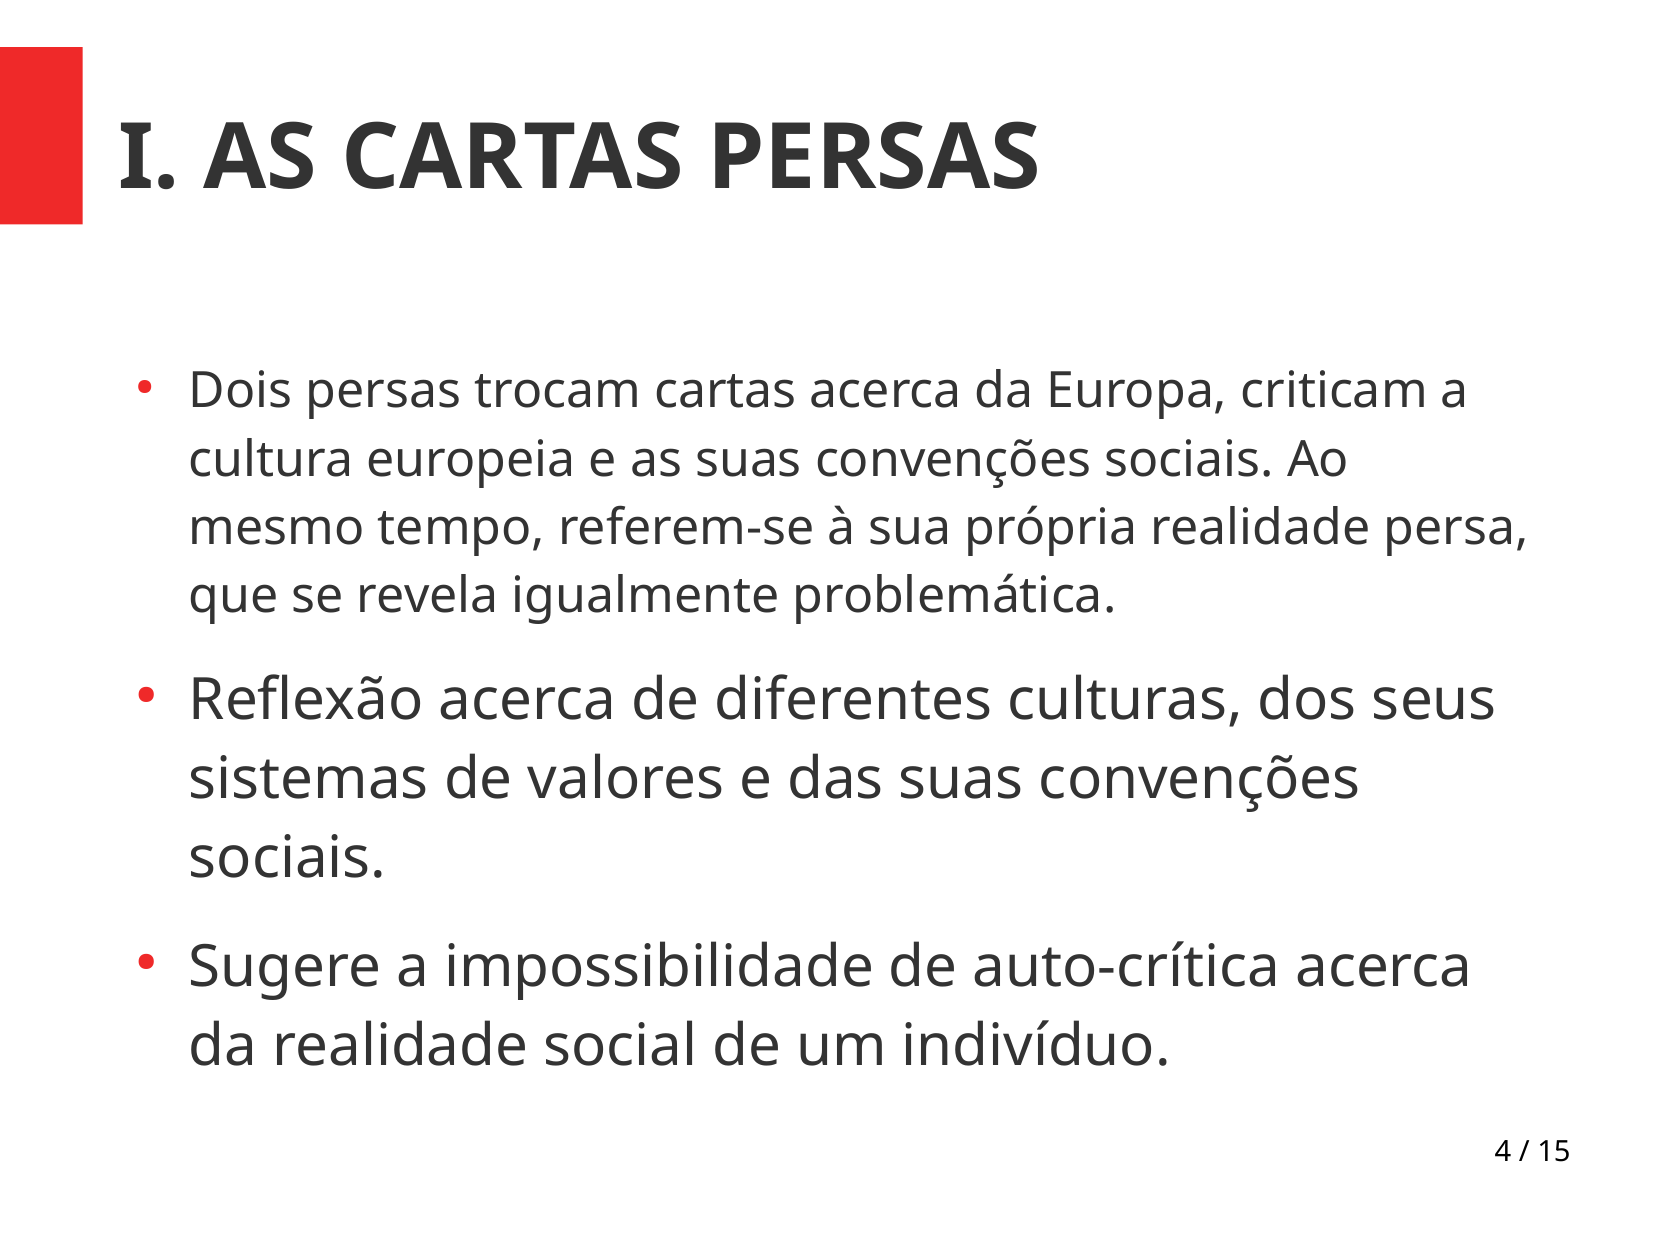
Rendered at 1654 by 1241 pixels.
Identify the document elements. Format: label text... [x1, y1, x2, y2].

title I. AS CARTAS PERSAS [118, 49, 1571, 257]
list Dois persas trocam cartas acerca da Europa, criticam a cultura europeia e as suas convenções sociais. Ao mesmo tempo, referem-se à sua própria realidade persa, que se revela igualmente problemática. Reflexão acerca de diferentes culturas, dos seus sistemas de valores e das suas convenções sociais. Sugere a impossibilidade de auto-crítica acerca da realidade social de um indivíduo. [118, 354, 1536, 1074]
